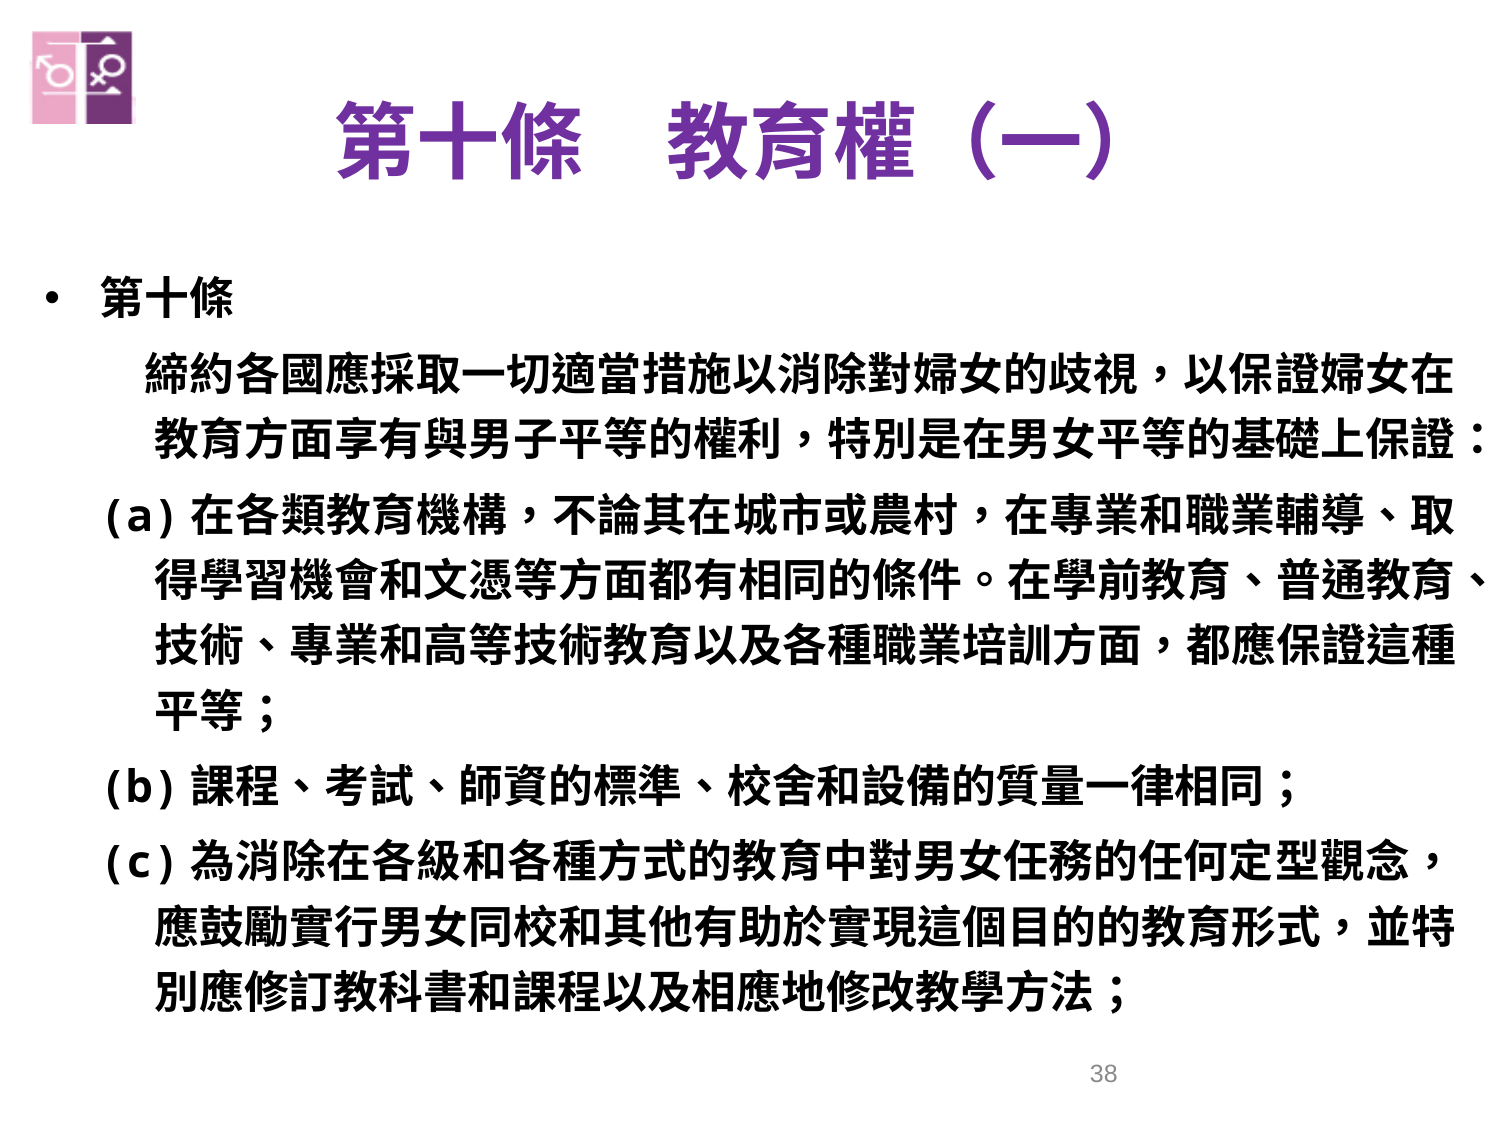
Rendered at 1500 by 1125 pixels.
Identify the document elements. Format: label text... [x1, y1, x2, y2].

list 第十條 締約各國應採取一切適當措施以消除對婦女的歧視，以保證婦女在教育方面享有與男子平等的權利，特別是在男女平等的基礎上保證： (a)在各類教育機構，不論其在城市或農村，在專業和職業輔導、取得學習機會和文憑等方面都有相同的條件。在學前教育、普通教育、技術、專業和高等技術教育以及各種職業培訓方面，都應保證這種平等； (b)課程、考試、師資的標準、校舍和設備的質量一律相同； (c)為消除在各級和各種方式的教育中對男女任務的任何定型觀念，應鼓勵實行男女同校和其他有助於實現這個目的的教育形式，並特別應修訂教科書和課程以及相應地修改教學方法； [29, 262, 1471, 1051]
text_box 38 [1074, 1042, 1426, 1103]
title 第十條 教育權（一） [75, 45, 1426, 233]
